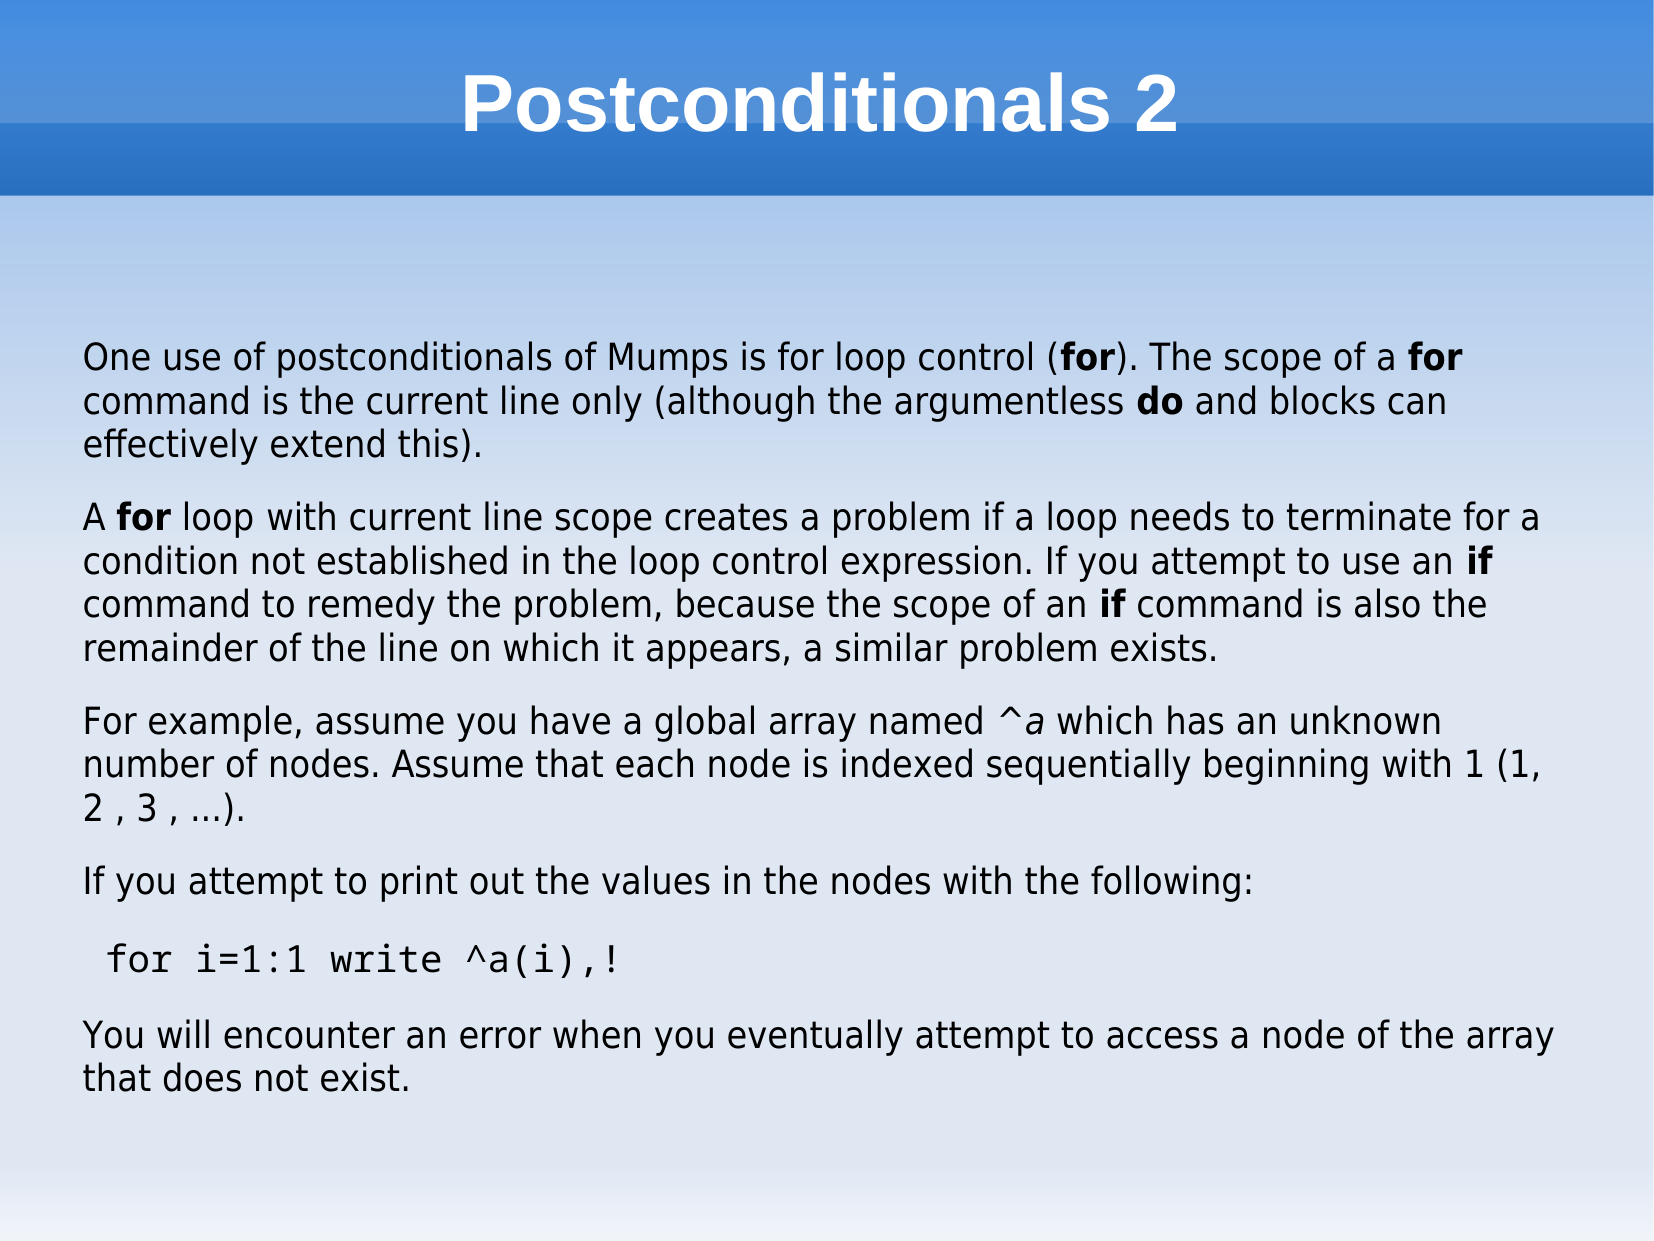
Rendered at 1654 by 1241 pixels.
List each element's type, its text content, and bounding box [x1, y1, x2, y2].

picture [0, 0, 1654, 1241]
title Postconditionals 2 [76, 0, 1565, 208]
list One use of postconditionals of Mumps is for loop control (for). The scope of a for command is the current line only (although the argumentless do and blocks can effectively extend this). A for loop with current line scope creates a problem if a loop needs to terminate for a condition not established in the loop control expression. If you attempt to use an if command to remedy the problem, because the scope of an if command is also the remainder of the line on which it appears, a similar problem exists. For example, assume you have a global array named ^a which has an unknown number of nodes. Assume that each node is indexed sequentially beginning with 1 (1, 2 , 3 , ...). If you attempt to print out the values in the nodes with the following: for i=1:1 write ^a(i),! You will encounter an error when you eventually attempt to access a node of the array that does not exist. [82, 290, 1571, 1213]
